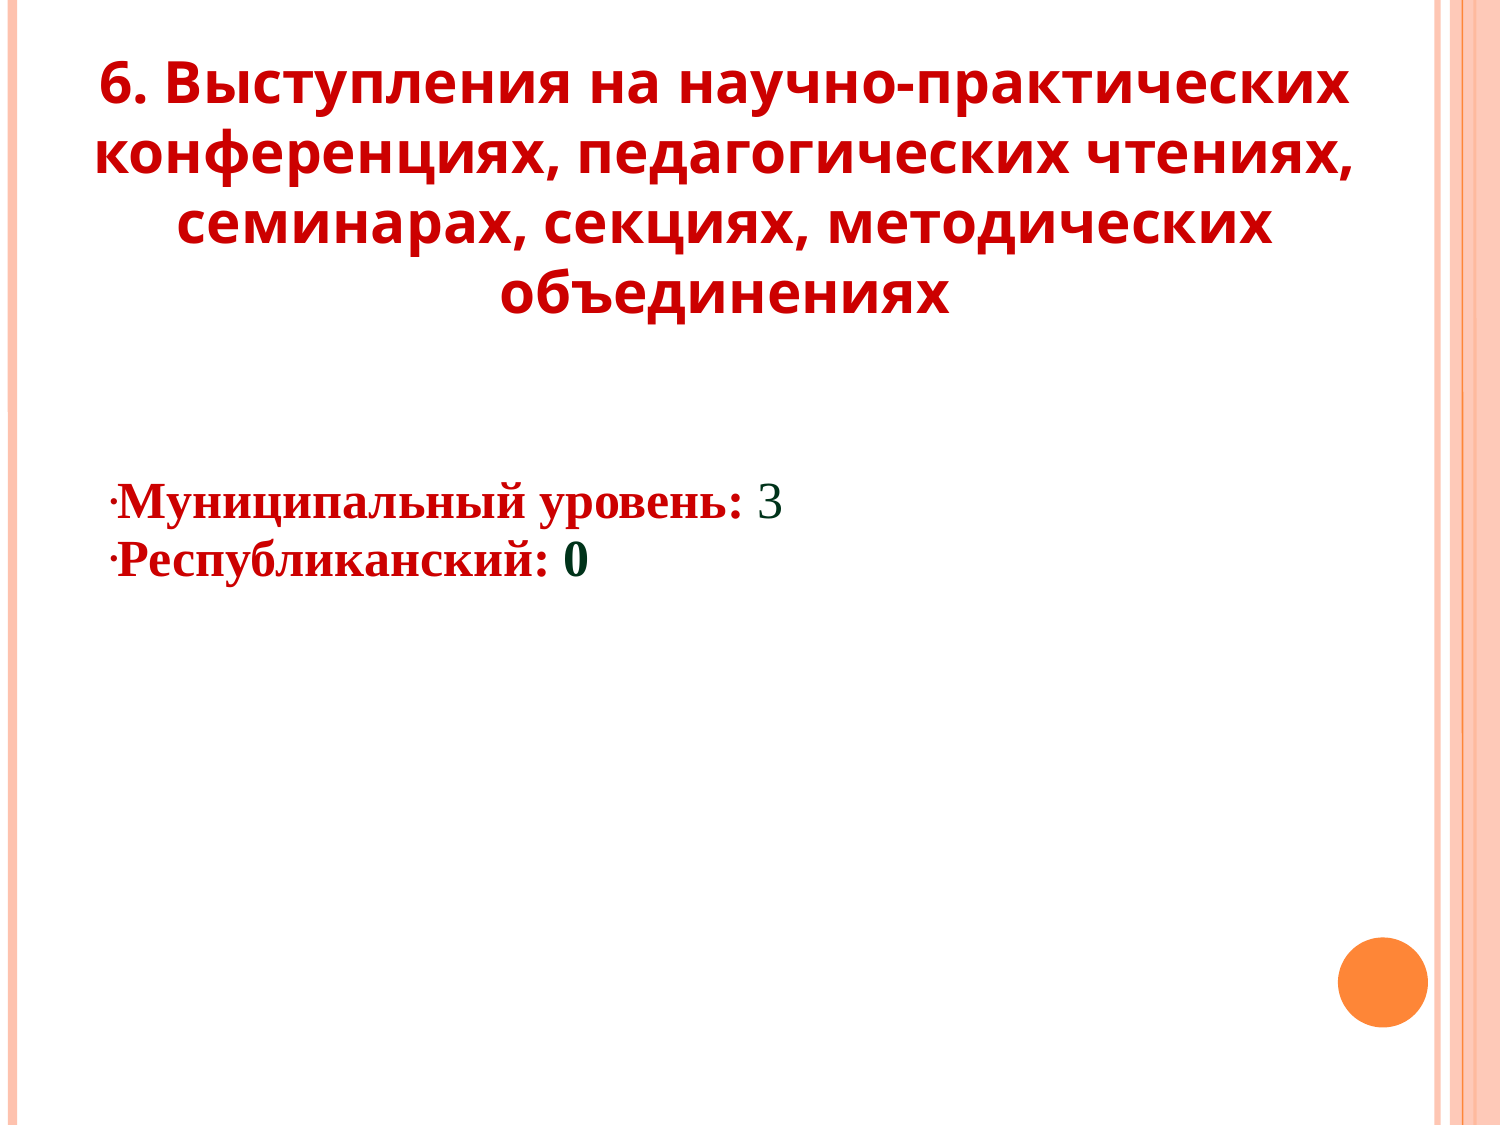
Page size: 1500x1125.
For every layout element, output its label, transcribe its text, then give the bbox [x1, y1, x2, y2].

text_box Муниципальный уровень: 3 Республиканский: 0 [94, 464, 1158, 637]
title 6. Выступления на научно-практических конференциях, педагогических чтениях, семинарах, секциях, методических объединениях [24, 37, 1425, 321]
